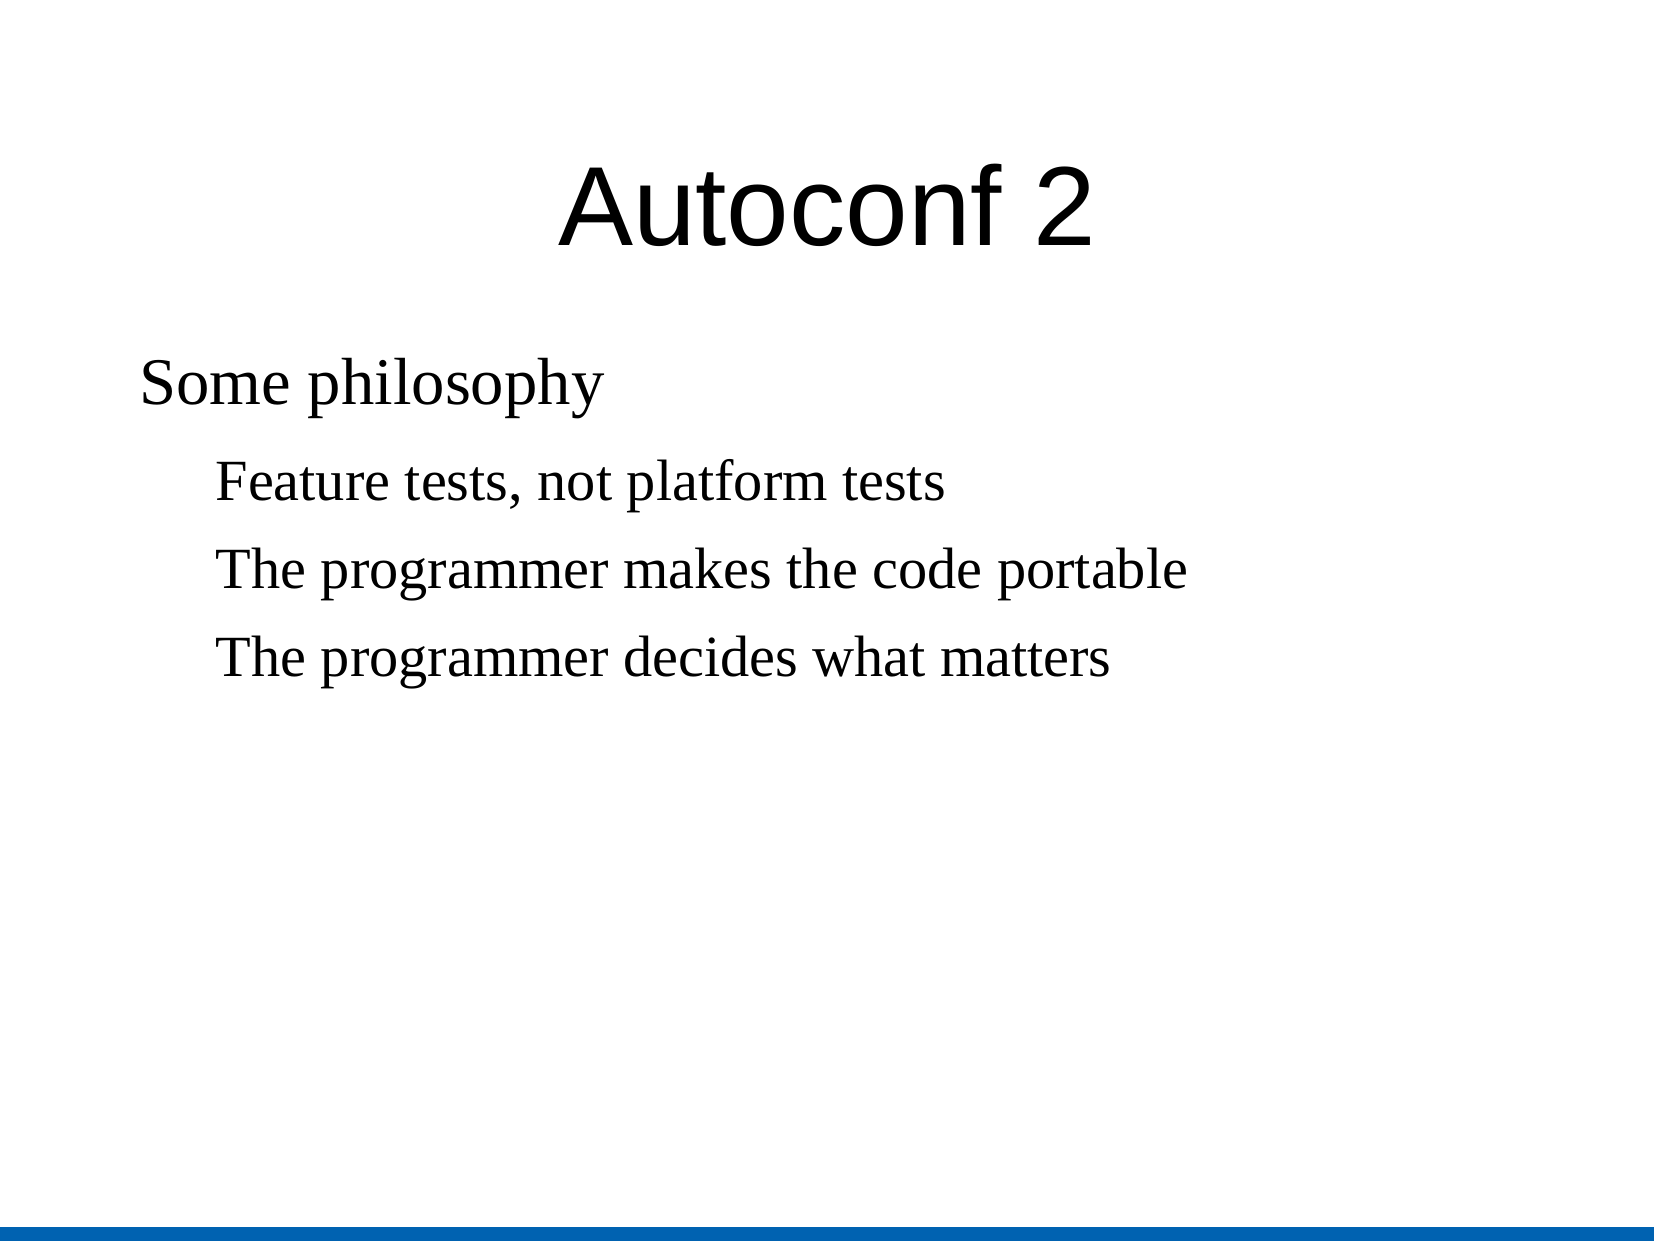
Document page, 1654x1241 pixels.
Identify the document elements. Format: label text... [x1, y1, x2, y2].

list Some philosophy Feature tests, not platform tests The programmer makes the code portable The programmer decides what matters [121, 344, 1533, 1127]
title Autoconf 2 [121, 102, 1533, 311]
